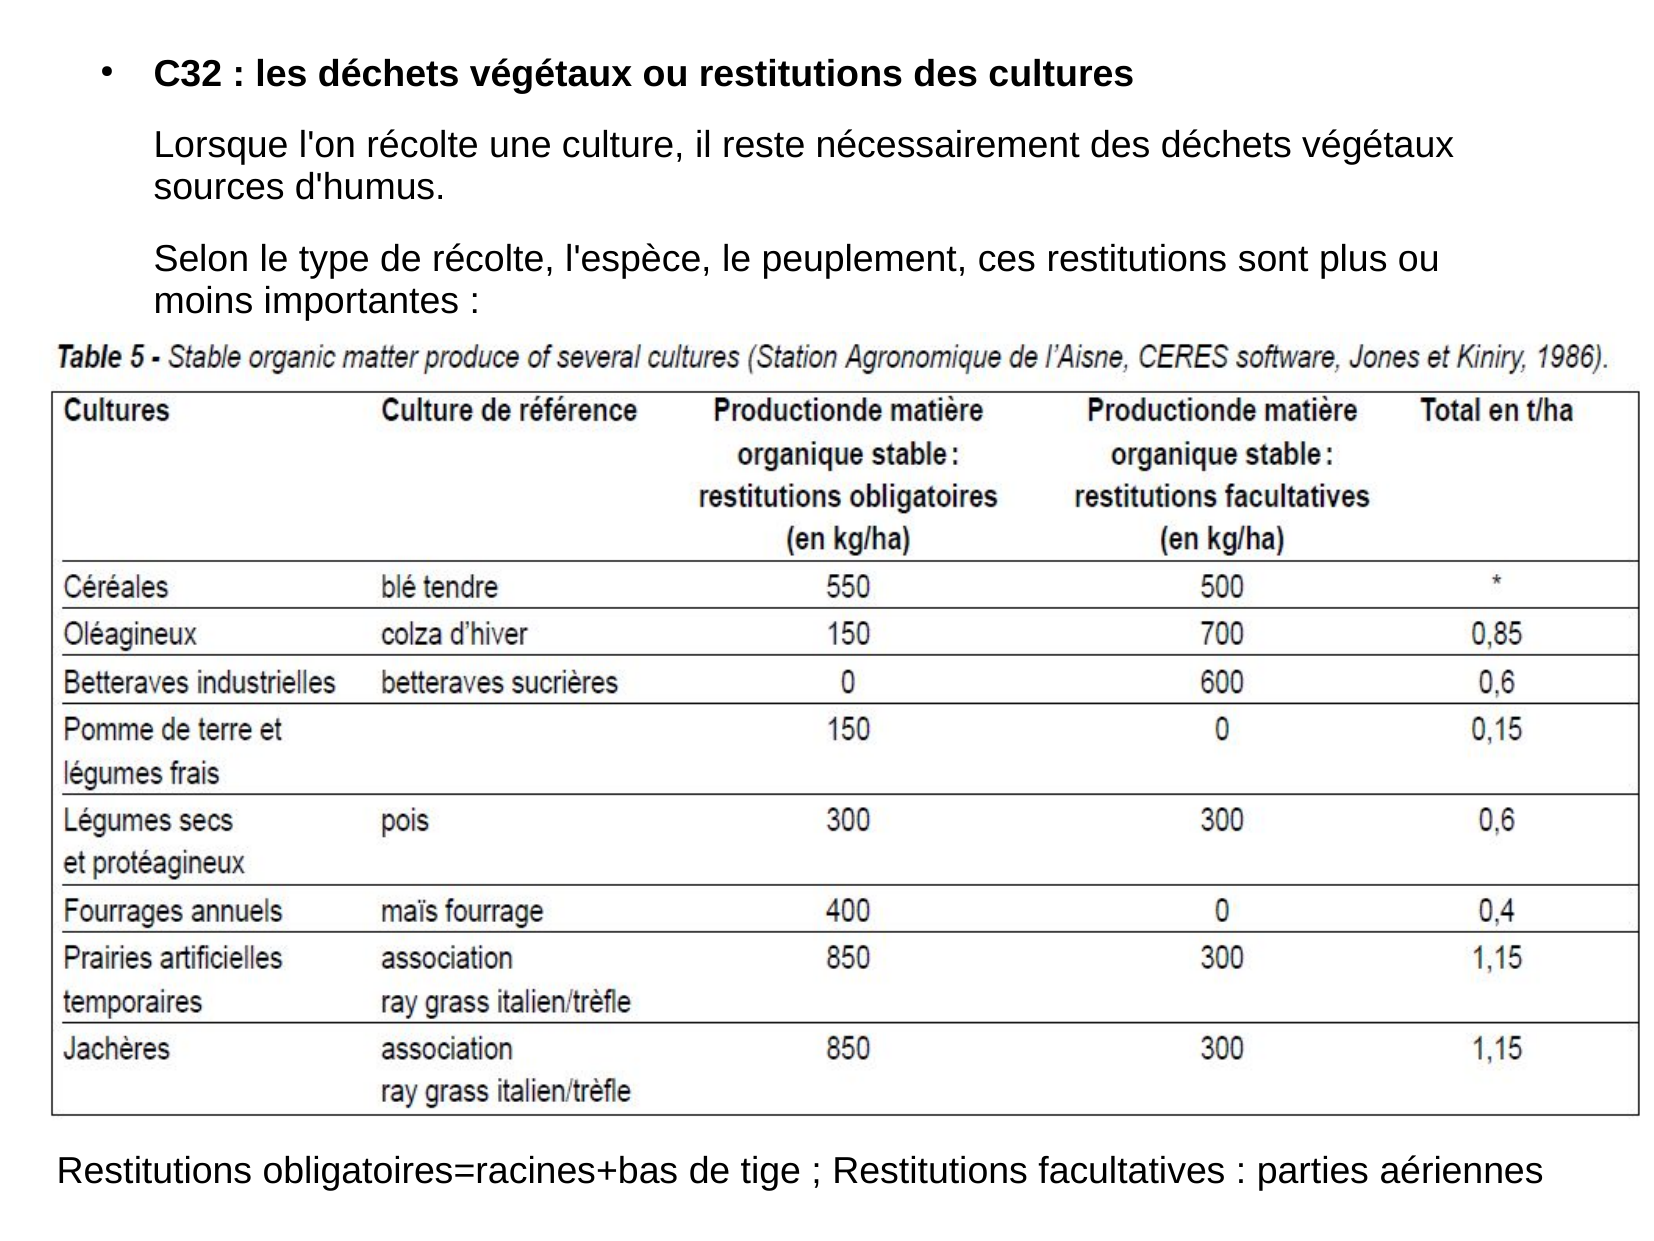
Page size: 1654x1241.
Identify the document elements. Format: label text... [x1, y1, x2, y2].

list C32 : les déchets végétaux ou restitutions des cultures Lorsque l'on récolte une culture, il reste nécessairement des déchets végétaux sources d'humus. Selon le type de récolte, l'espèce, le peuplement, ces restitutions sont plus ou moins importantes : [82, 52, 1538, 332]
text_box Restitutions obligatoires=racines+bas de tige ; Restitutions facultatives : parties aériennes [41, 1141, 1612, 1199]
picture [39, 332, 1654, 1127]
